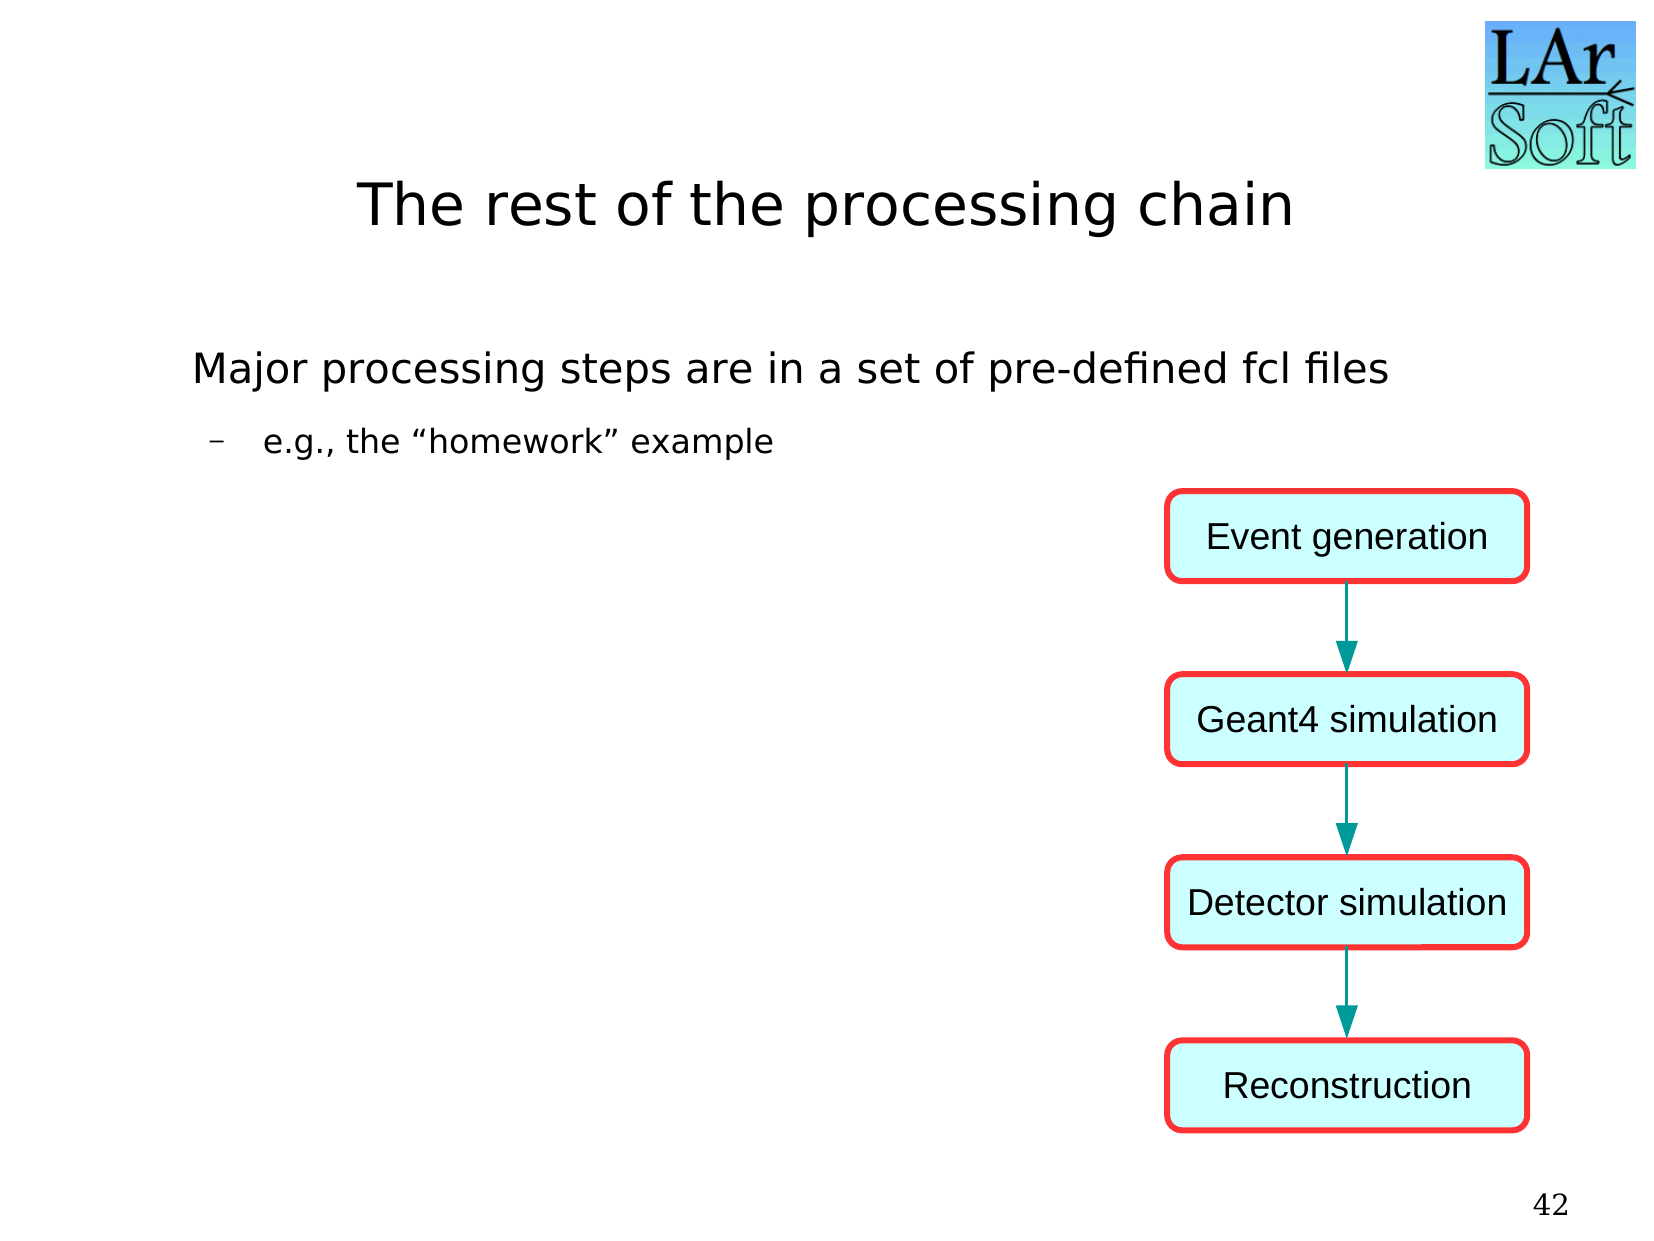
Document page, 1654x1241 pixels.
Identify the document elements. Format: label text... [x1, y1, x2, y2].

text_box Geant4 simulation [1167, 674, 1528, 765]
picture [1485, 21, 1636, 169]
text_box Detector simulation [1167, 857, 1528, 948]
list Major processing steps are in a set of pre-defined fcl files e.g., the “homework” example [121, 344, 1533, 511]
title The rest of the processing chain [121, 102, 1533, 310]
text_box Event generation [1167, 491, 1528, 582]
text_box Reconstruction [1167, 1040, 1528, 1131]
